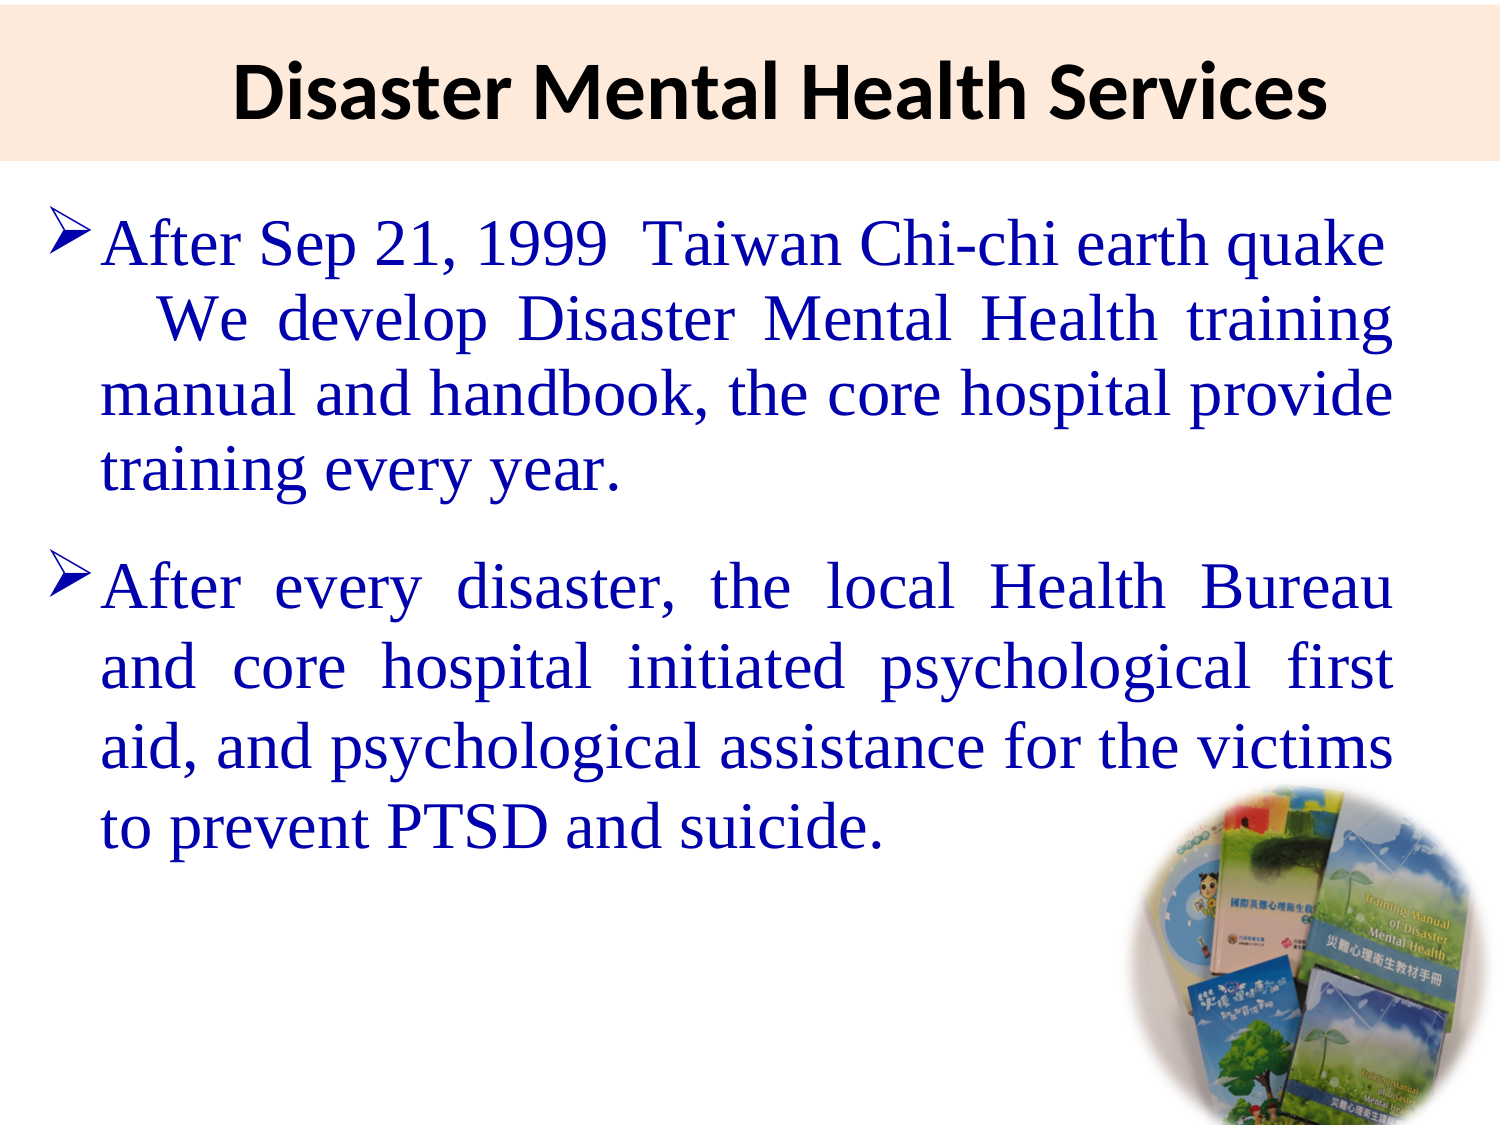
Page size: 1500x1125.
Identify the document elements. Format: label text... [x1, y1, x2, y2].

list After Sep 21, 1999 Taiwan Chi-chi earth quake We develop Disaster Mental Health training manual and handbook, the core hospital provide training every year. After every disaster, the local Health Bureau and core hospital initiated psychological first aid, and psychological assistance for the victims to prevent PTSD and suicide. [29, 196, 1412, 939]
picture [1115, 774, 1500, 1125]
title Disaster Mental Health Services [0, 4, 1500, 161]
